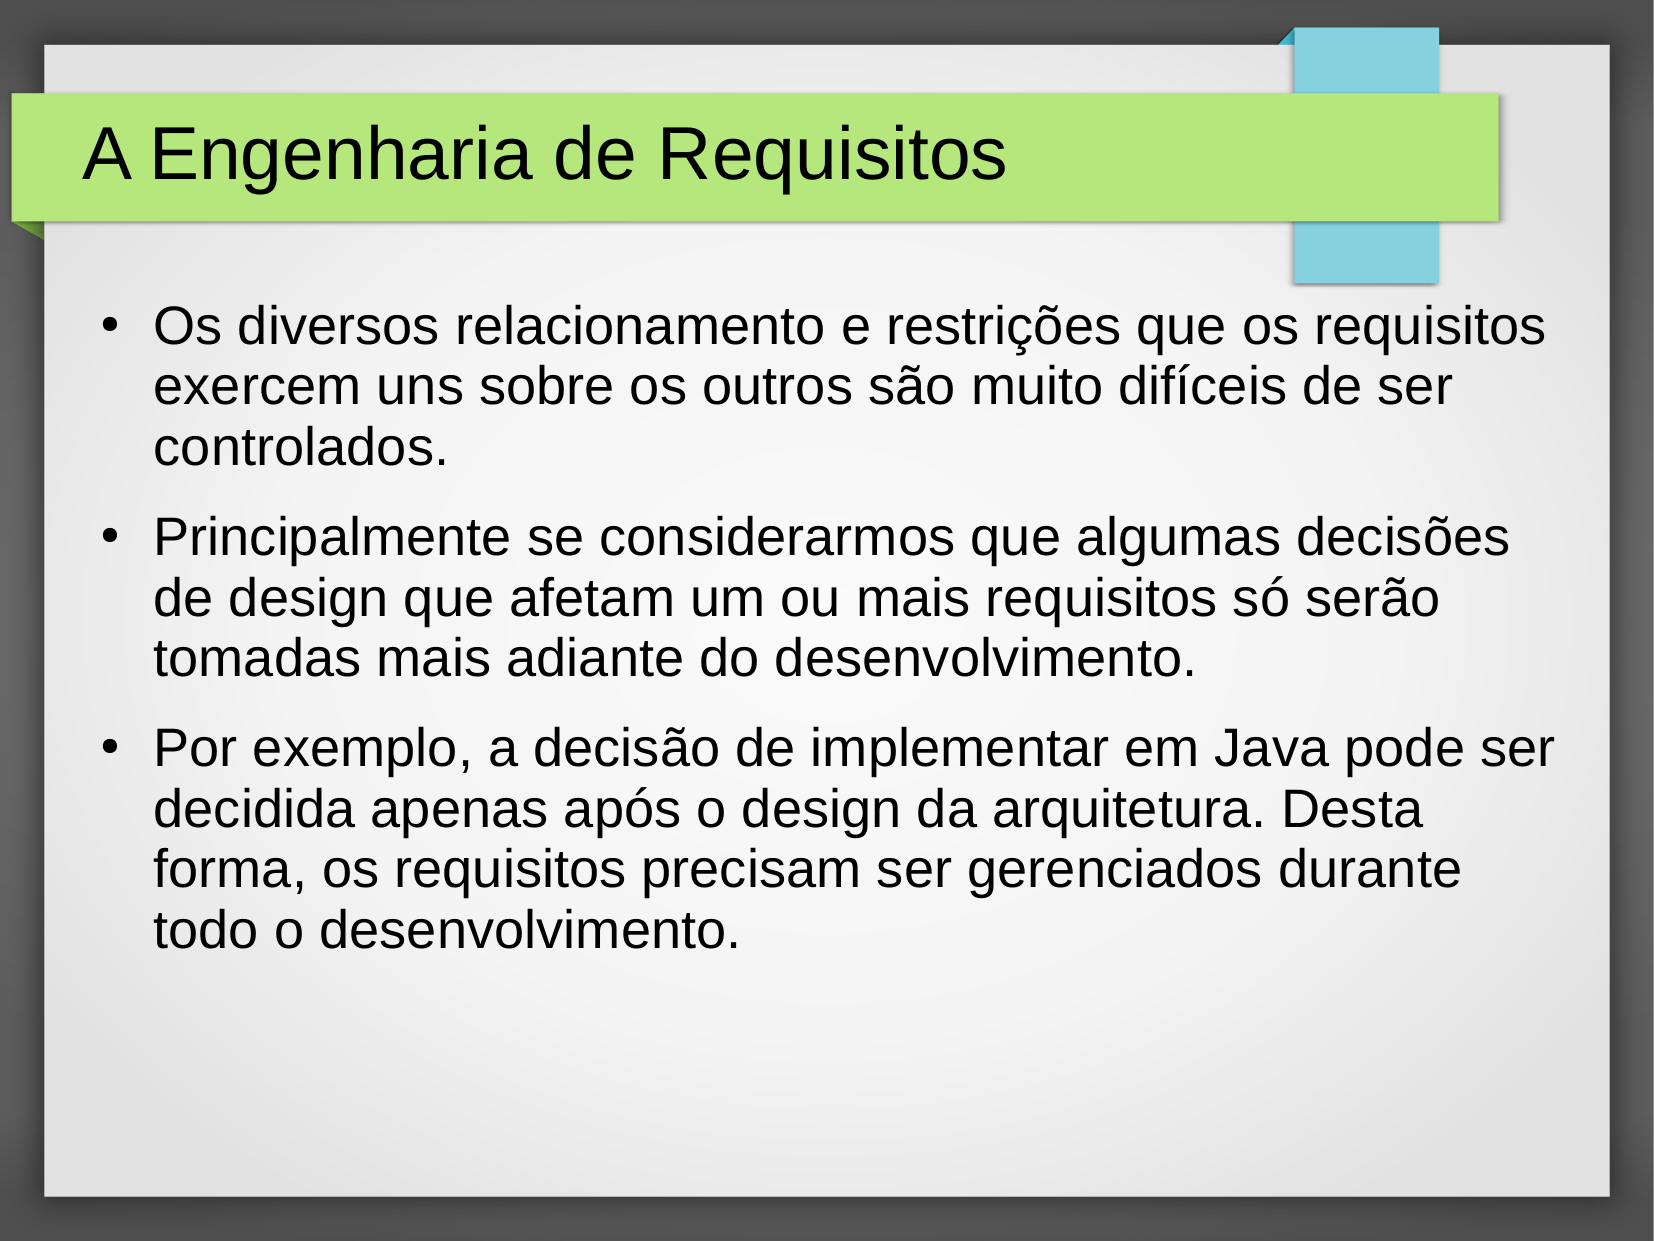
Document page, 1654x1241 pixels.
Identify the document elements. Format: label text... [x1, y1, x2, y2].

list Os diversos relacionamento e restrições que os requisitos exercem uns sobre os outros são muito difíceis de ser controlados. Principalmente se considerarmos que algumas decisões de design que afetam um ou mais requisitos só serão tomadas mais adiante do desenvolvimento. Por exemplo, a decisão de implementar em Java pode ser decidida apenas após o design da arquitetura. Desta forma, os requisitos precisam ser gerenciados durante todo o desenvolvimento. [82, 295, 1571, 1015]
title A Engenharia de Requisitos [82, 94, 1264, 213]
picture [0, 0, 1654, 1241]
